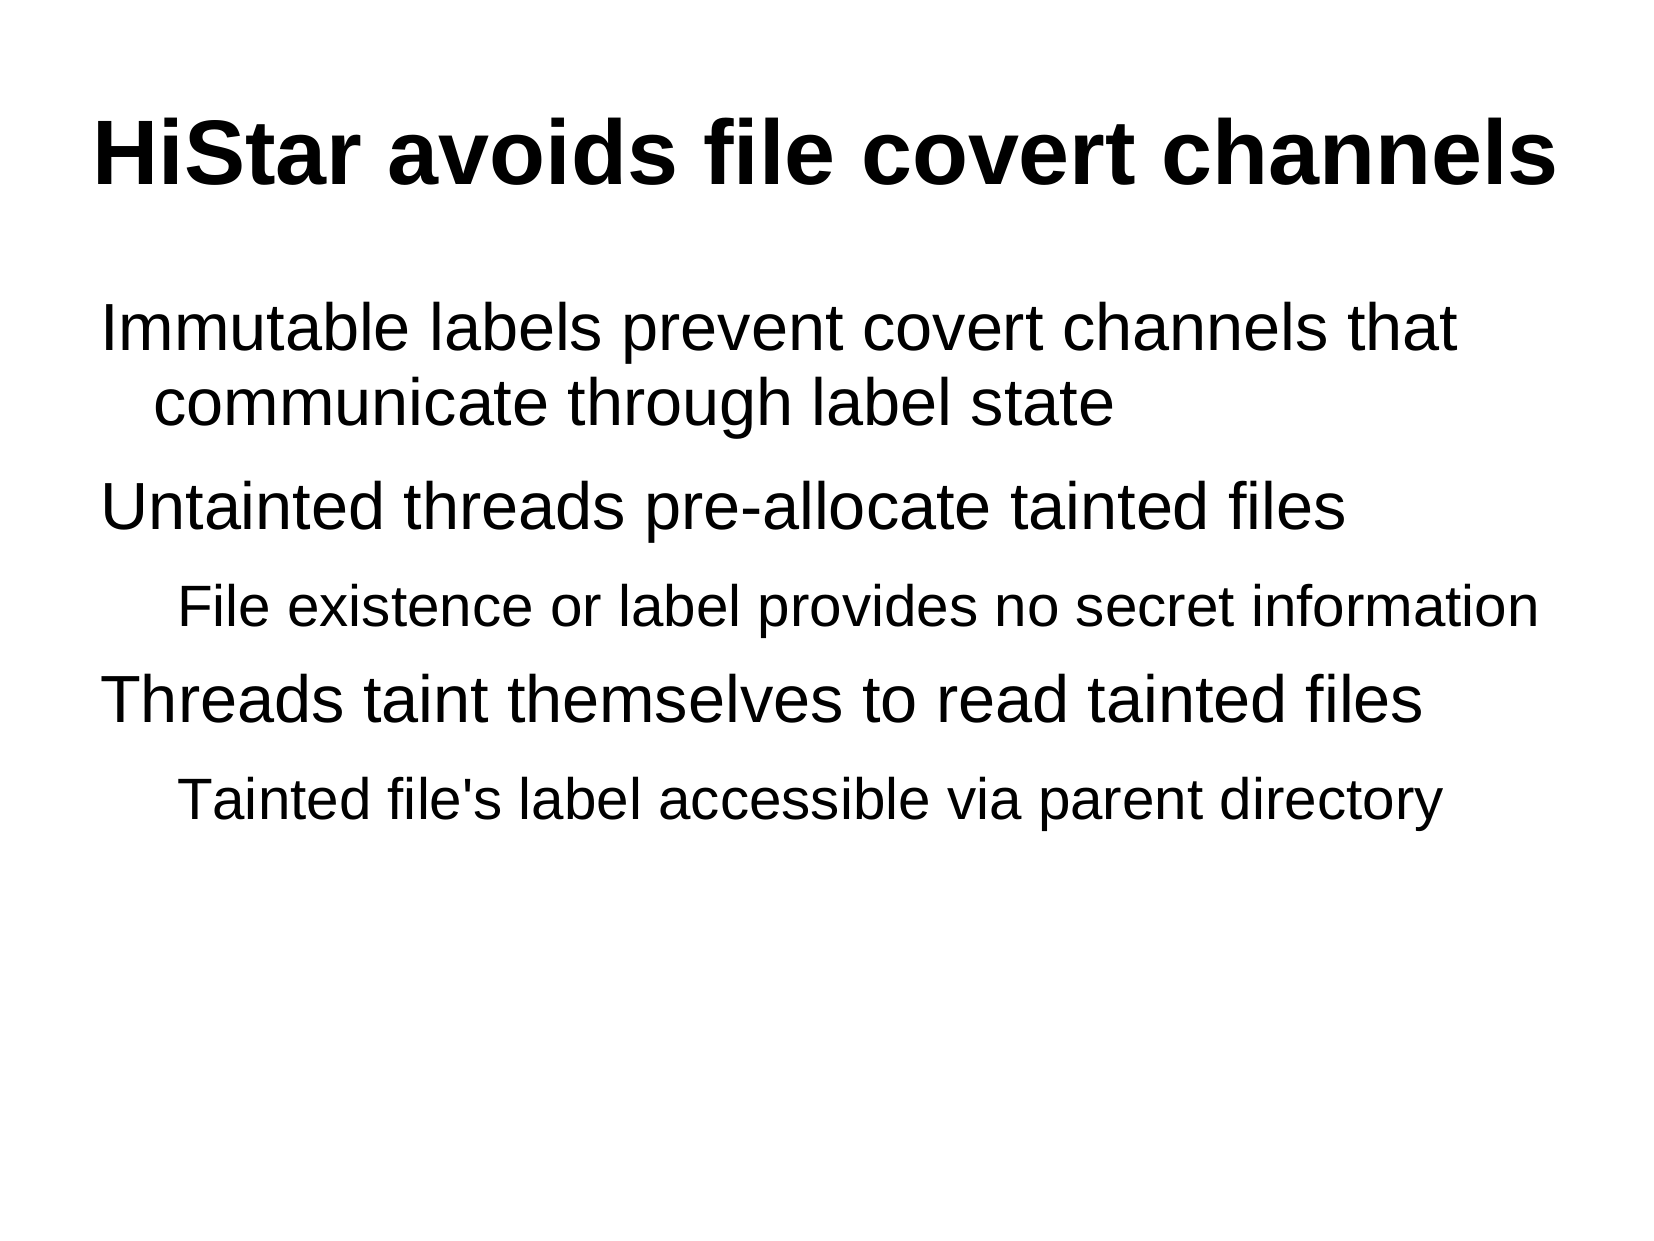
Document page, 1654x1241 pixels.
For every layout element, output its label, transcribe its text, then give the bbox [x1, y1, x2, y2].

list Immutable labels prevent covert channels that communicate through label state Untainted threads pre-allocate tainted files File existence or label provides no secret information Threads taint themselves to read tainted files Tainted file's label accessible via parent directory [82, 290, 1613, 1109]
title HiStar avoids file covert channels [82, 49, 1571, 257]
